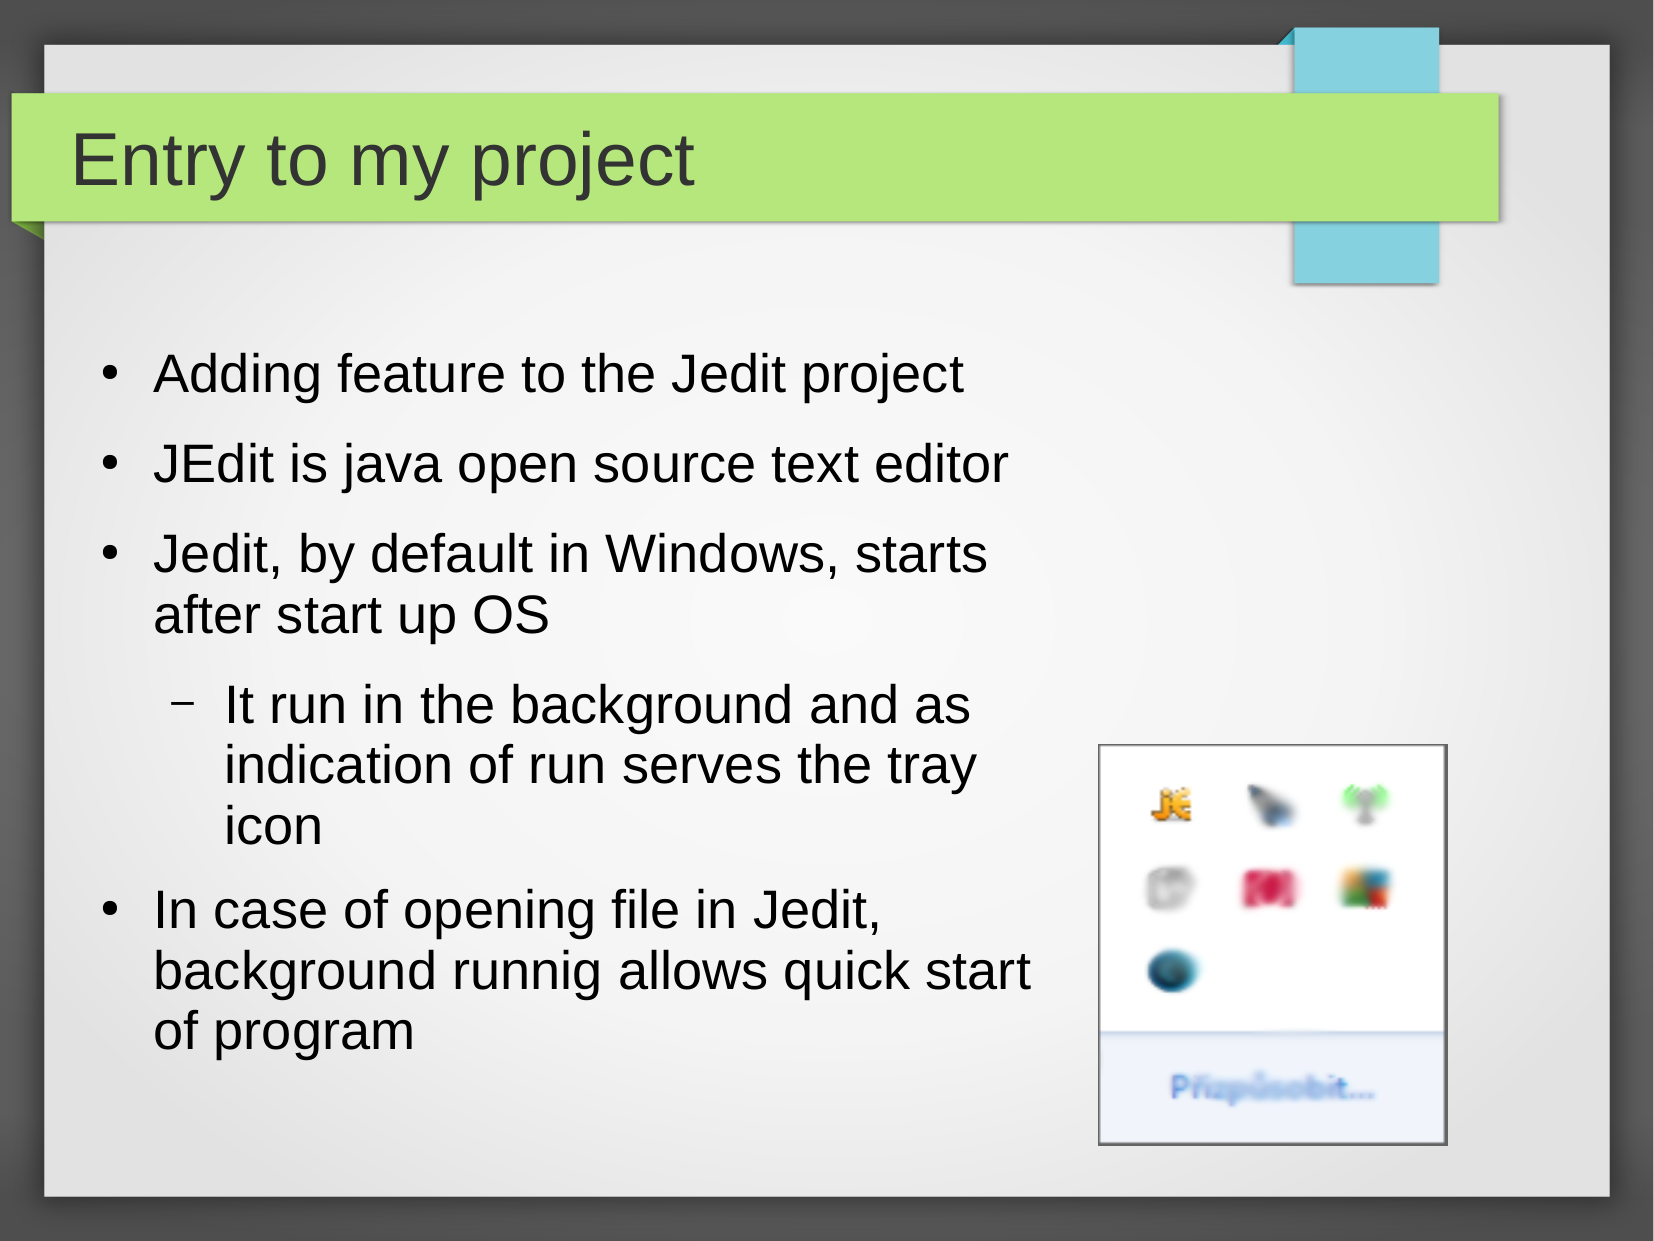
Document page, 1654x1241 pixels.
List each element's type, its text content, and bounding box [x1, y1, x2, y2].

list Adding feature to the Jedit project JEdit is java open source text editor Jedit, by default in Windows, starts after start up OS It run in the background and as indication of run serves the tray icon In case of opening file in Jedit, background runnig allows quick start of program [82, 343, 1063, 1063]
picture [0, 0, 1654, 1241]
title Entry to my project [70, 106, 1229, 213]
